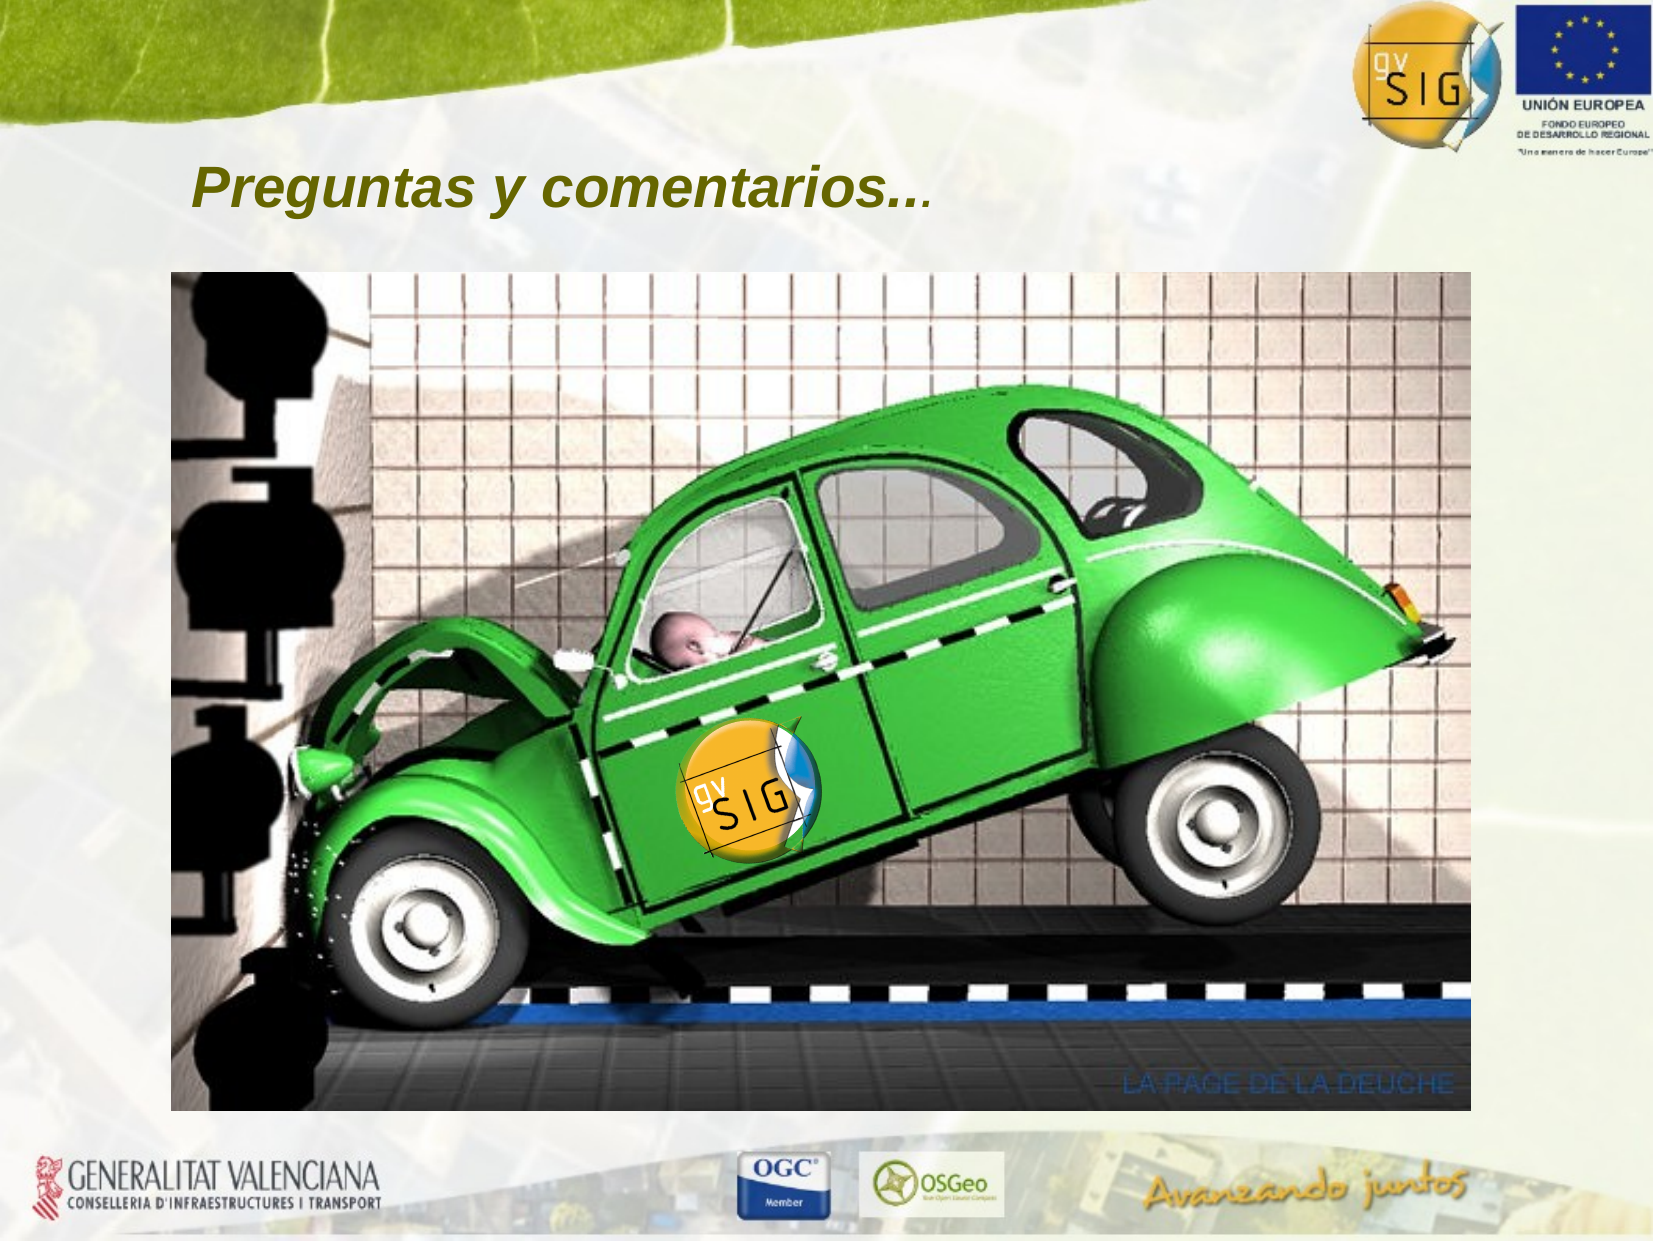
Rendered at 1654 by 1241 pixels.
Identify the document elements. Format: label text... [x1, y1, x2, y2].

picture [0, 0, 1653, 1241]
text_box Preguntas y comentarios... [177, 147, 1300, 237]
